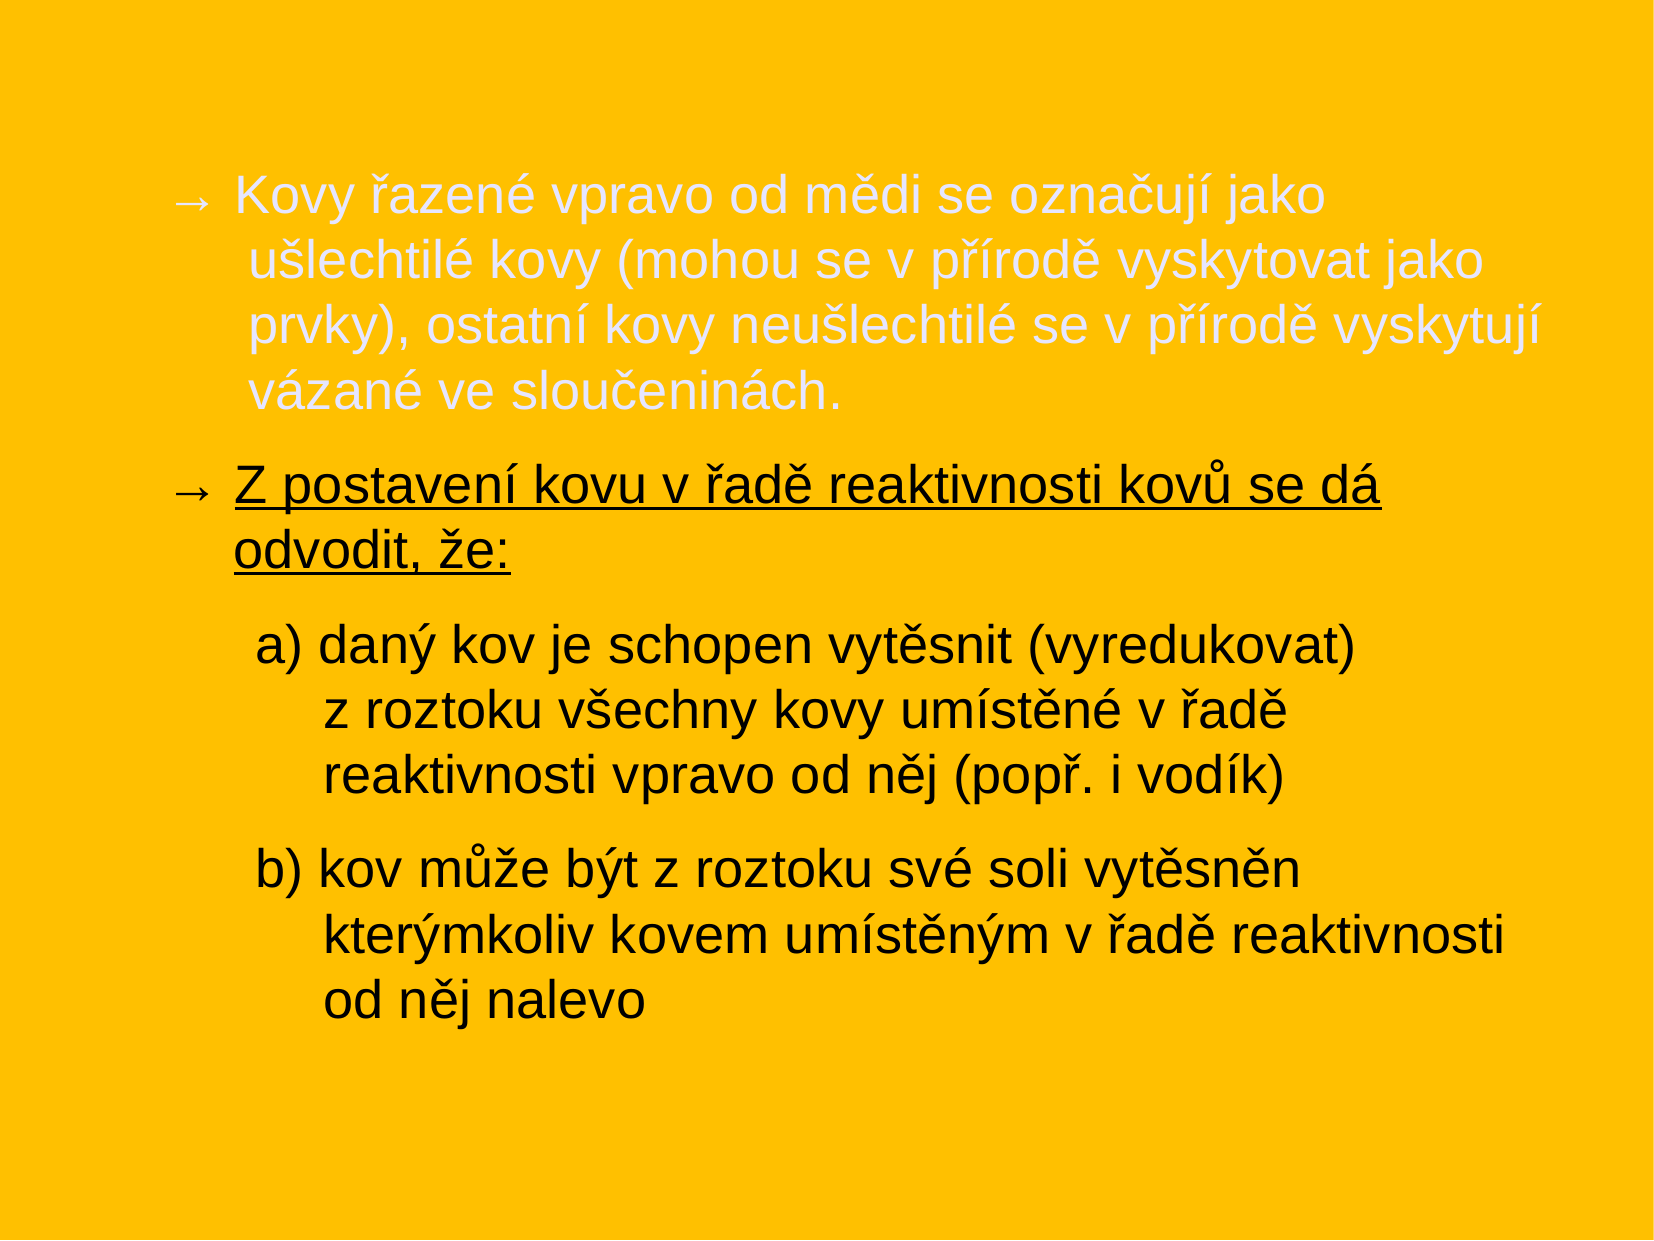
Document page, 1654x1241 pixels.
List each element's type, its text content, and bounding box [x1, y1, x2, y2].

list → Kovy řazené vpravo od mědi se označují jako ušlechtilé kovy (mohou se v přírodě vyskytovat jako prvky), ostatní kovy neušlechtilé se v přírodě vyskytují vázané ve sloučeninách. → Z postavení kovu v řadě reaktivnosti kovů se dá odvodit, že: a) daný kov je schopen vytěsnit (vyredukovat) z roztoku všechny kovy umístěné v řadě reaktivnosti vpravo od něj (popř. i vodík) b) kov může být z roztoku své soli vytěsněn kterýmkoliv kovem umístěným v řadě reaktivnosti od něj nalevo [76, 159, 1565, 1081]
